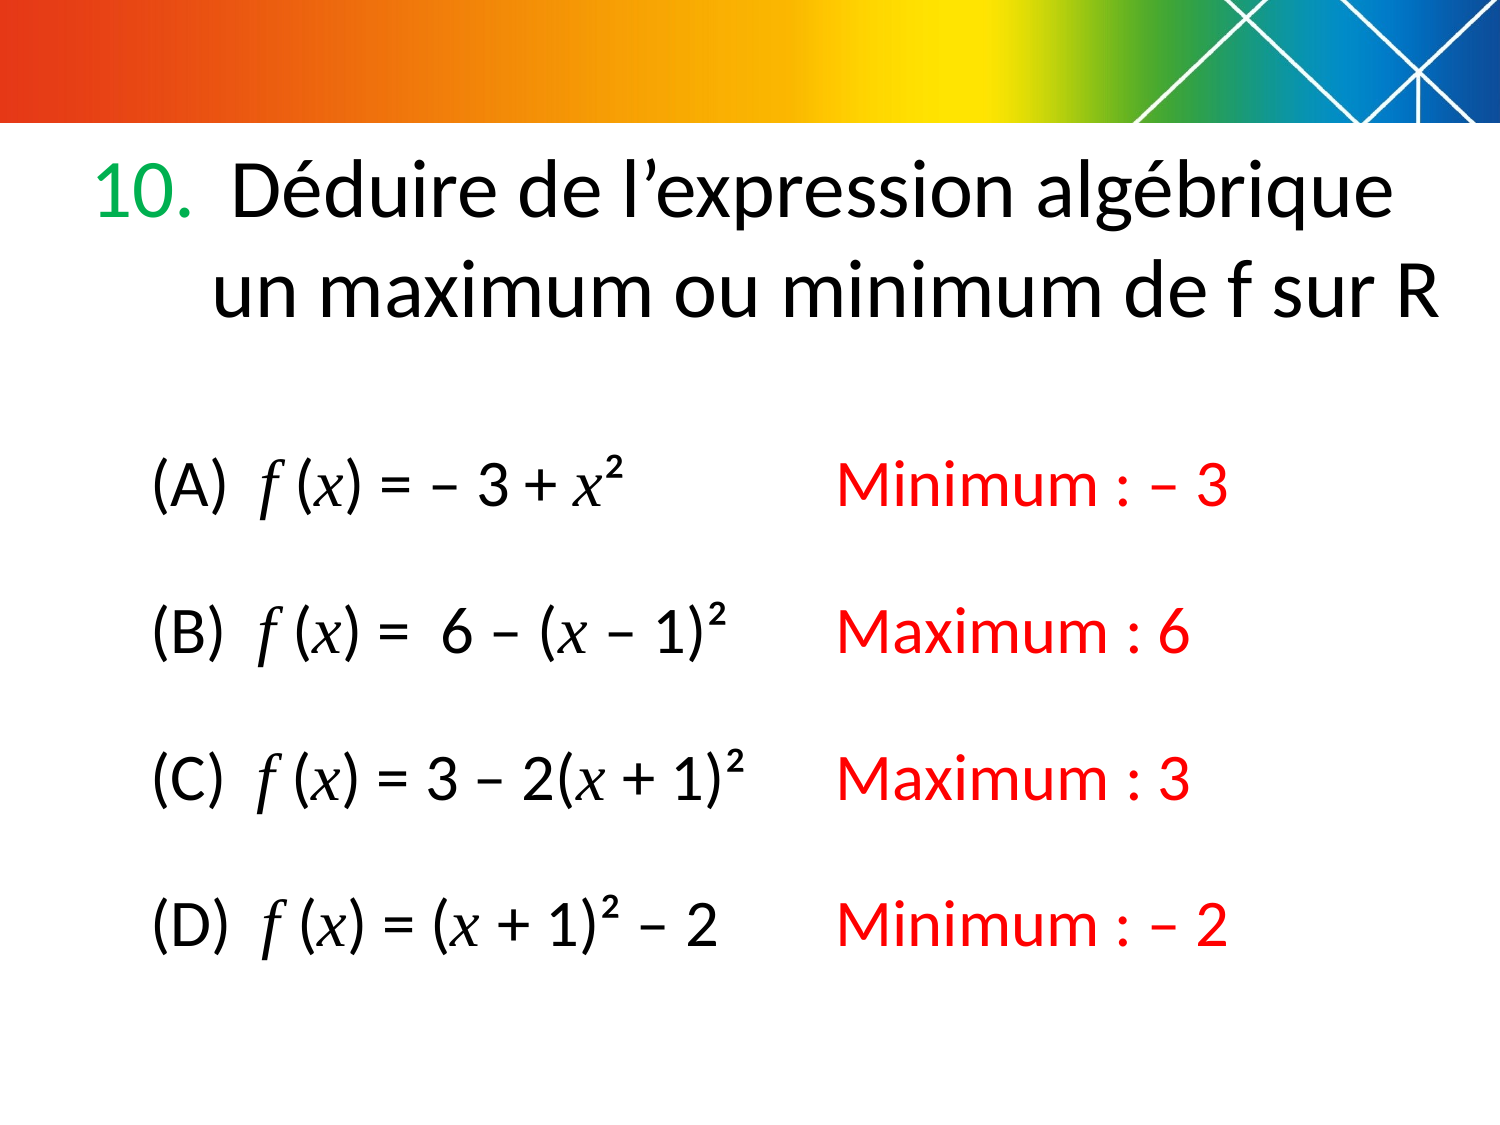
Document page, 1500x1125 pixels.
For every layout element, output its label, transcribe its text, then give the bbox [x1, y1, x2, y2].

text_box f (x) = – 3 + x² f (x) = 6 – (x – 1)² f (x) = 3 – 2(x + 1)² f (x) = (x + 1)² – 2 [135, 432, 798, 1090]
picture [0, 0, 1359, 123]
picture [1340, 0, 1500, 123]
text_box Minimum : – 3 Maximum : 6 Maximum : 3 Minimum : – 2 [820, 432, 1459, 968]
title Déduire de l’expression algébrique un maximum ou minimum de f sur R [75, 126, 1500, 342]
